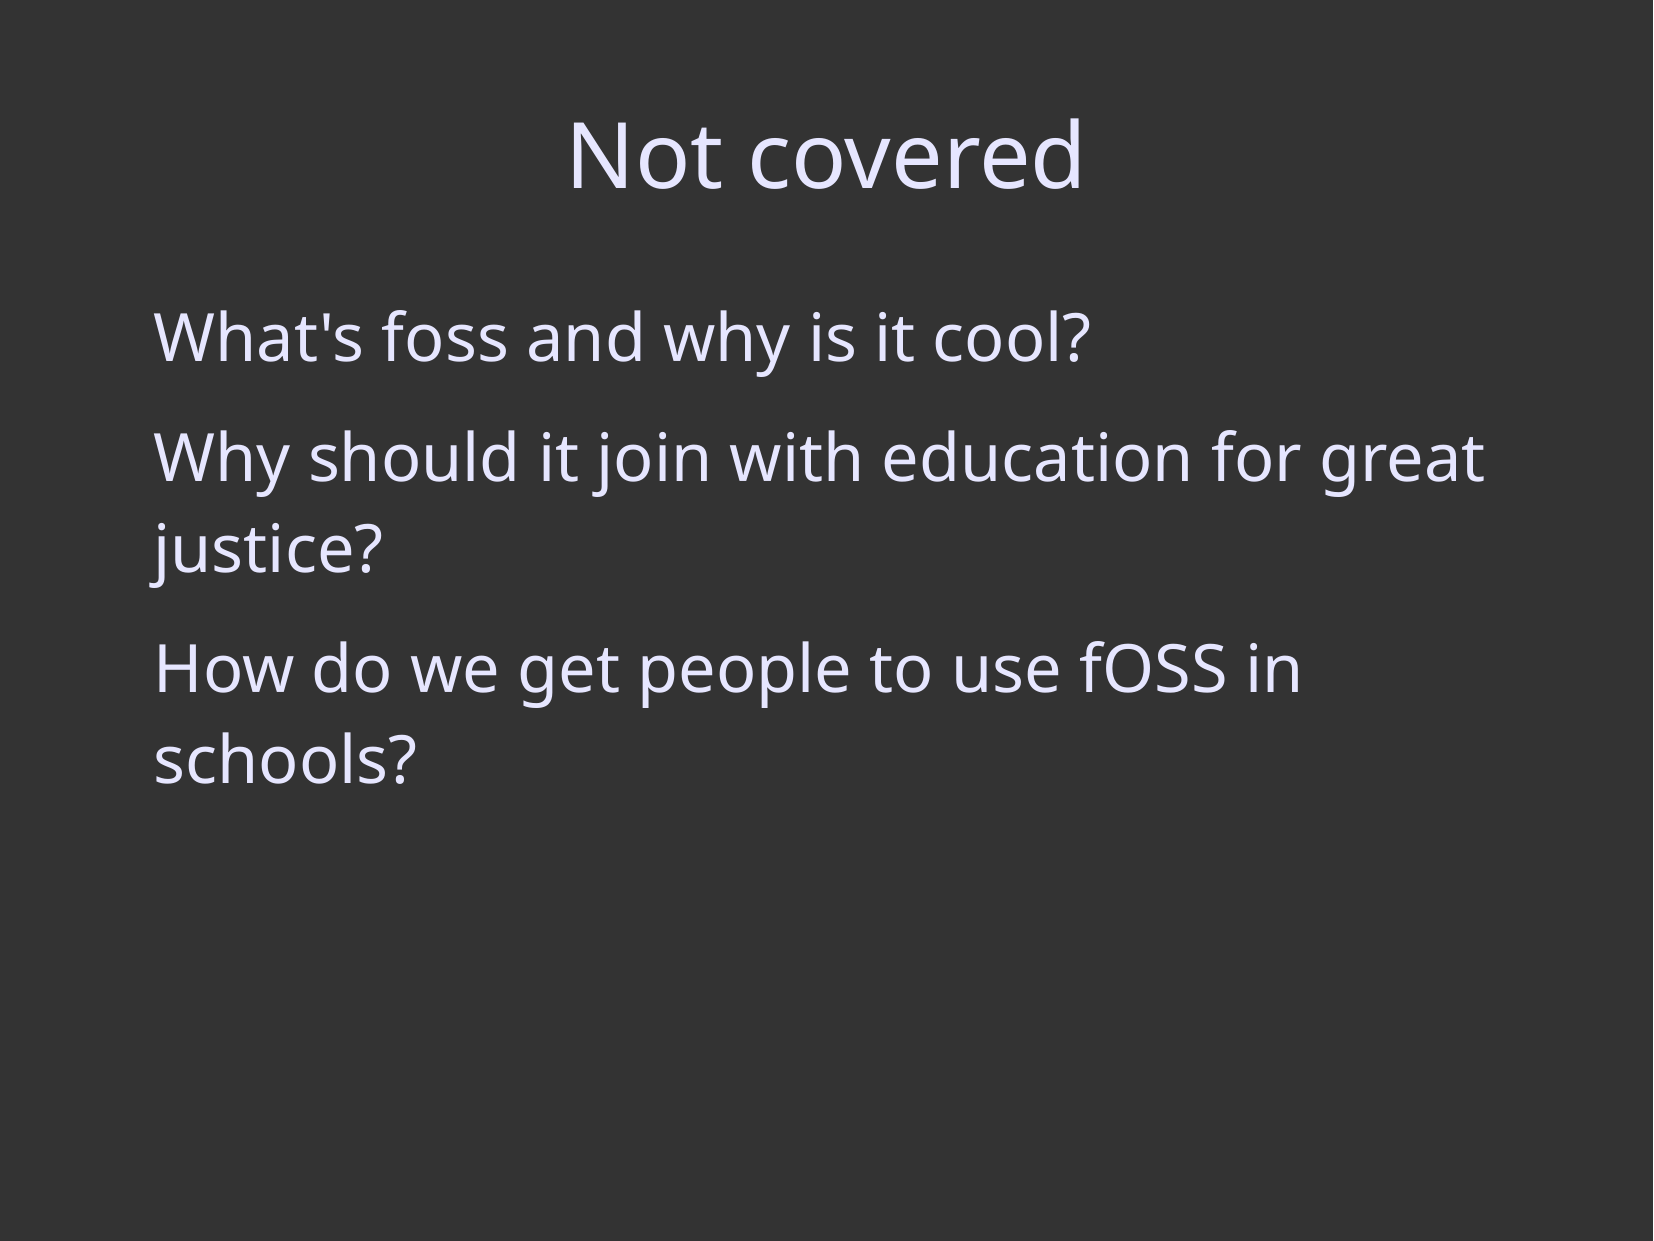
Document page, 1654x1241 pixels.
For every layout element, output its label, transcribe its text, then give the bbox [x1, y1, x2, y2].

title Not covered [82, 49, 1571, 257]
list What's foss and why is it cool? Why should it join with education for great justice? How do we get people to use fOSS in schools? [82, 290, 1571, 1109]
